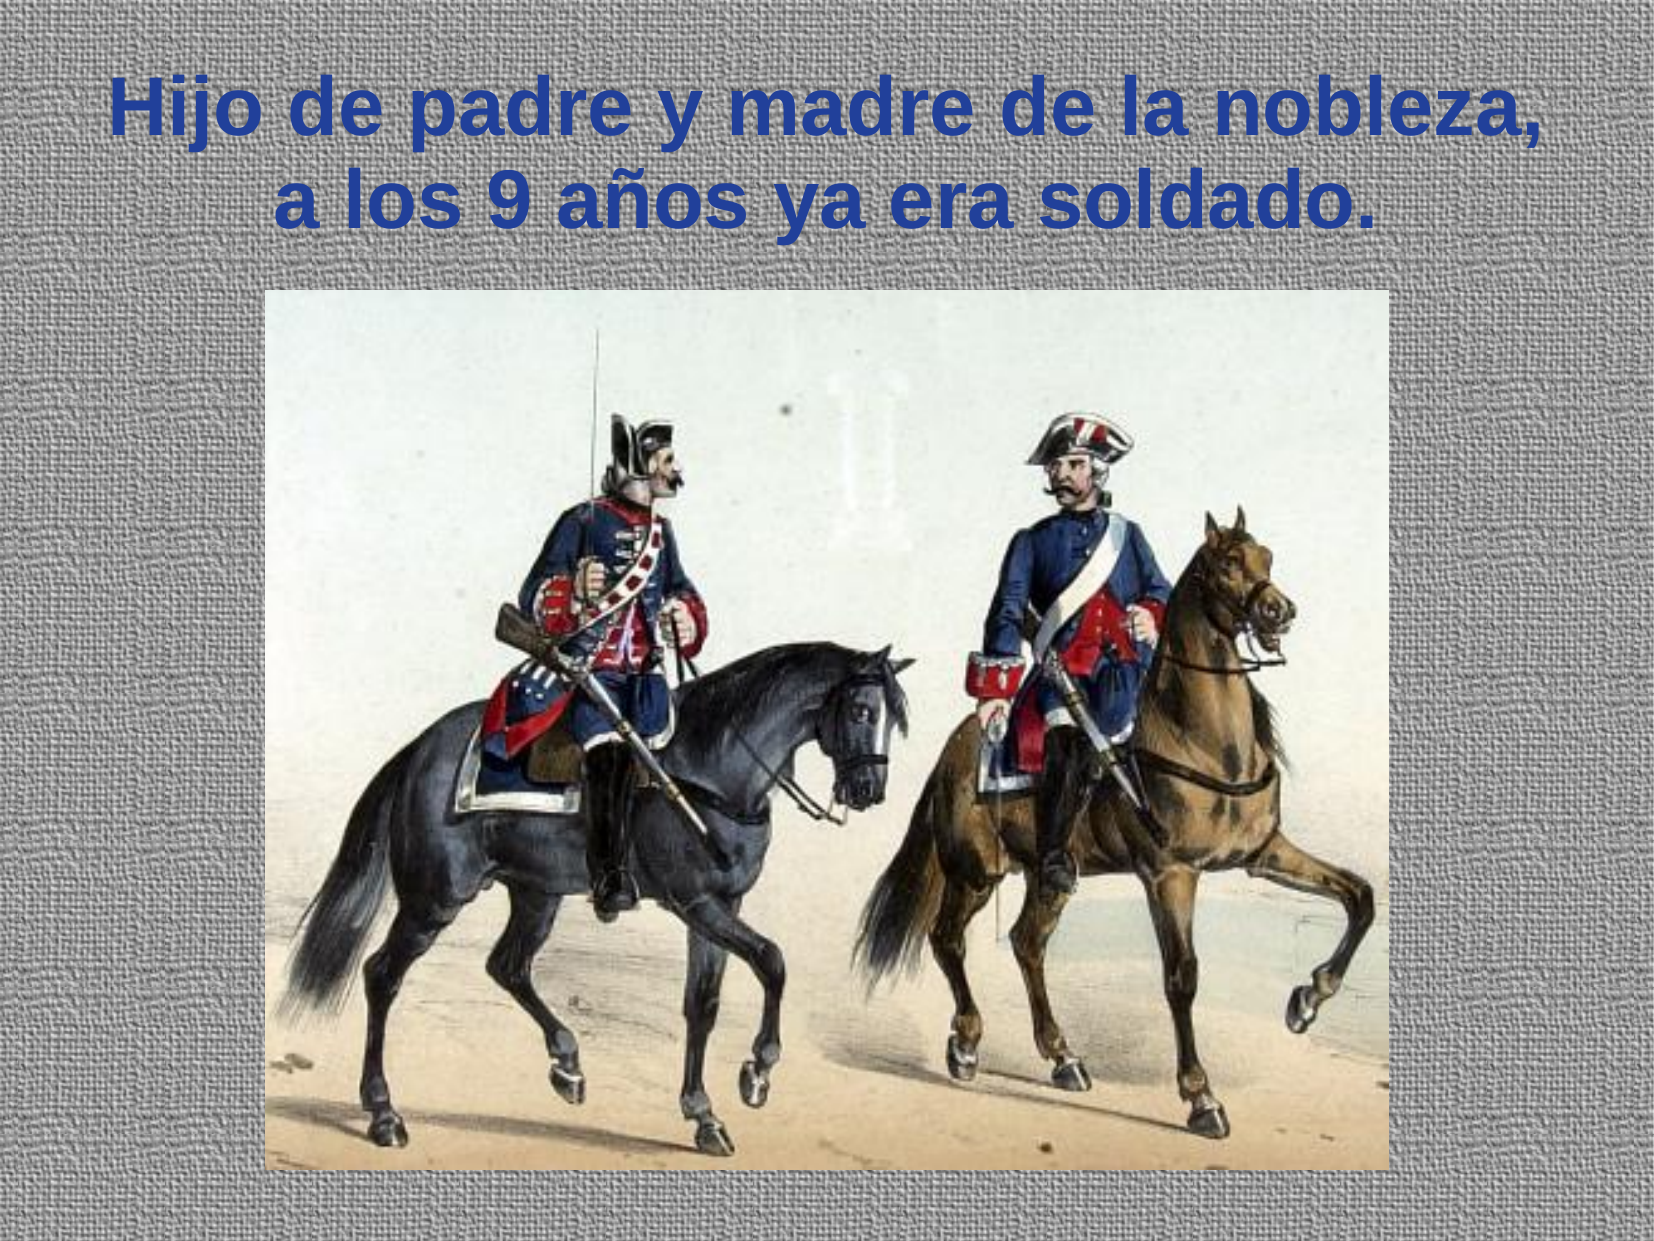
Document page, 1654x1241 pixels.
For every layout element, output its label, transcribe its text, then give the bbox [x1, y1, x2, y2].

title Hijo de padre y madre de la nobleza, a los 9 años ya era soldado. [82, 49, 1571, 257]
picture [0, 0, 1654, 1241]
